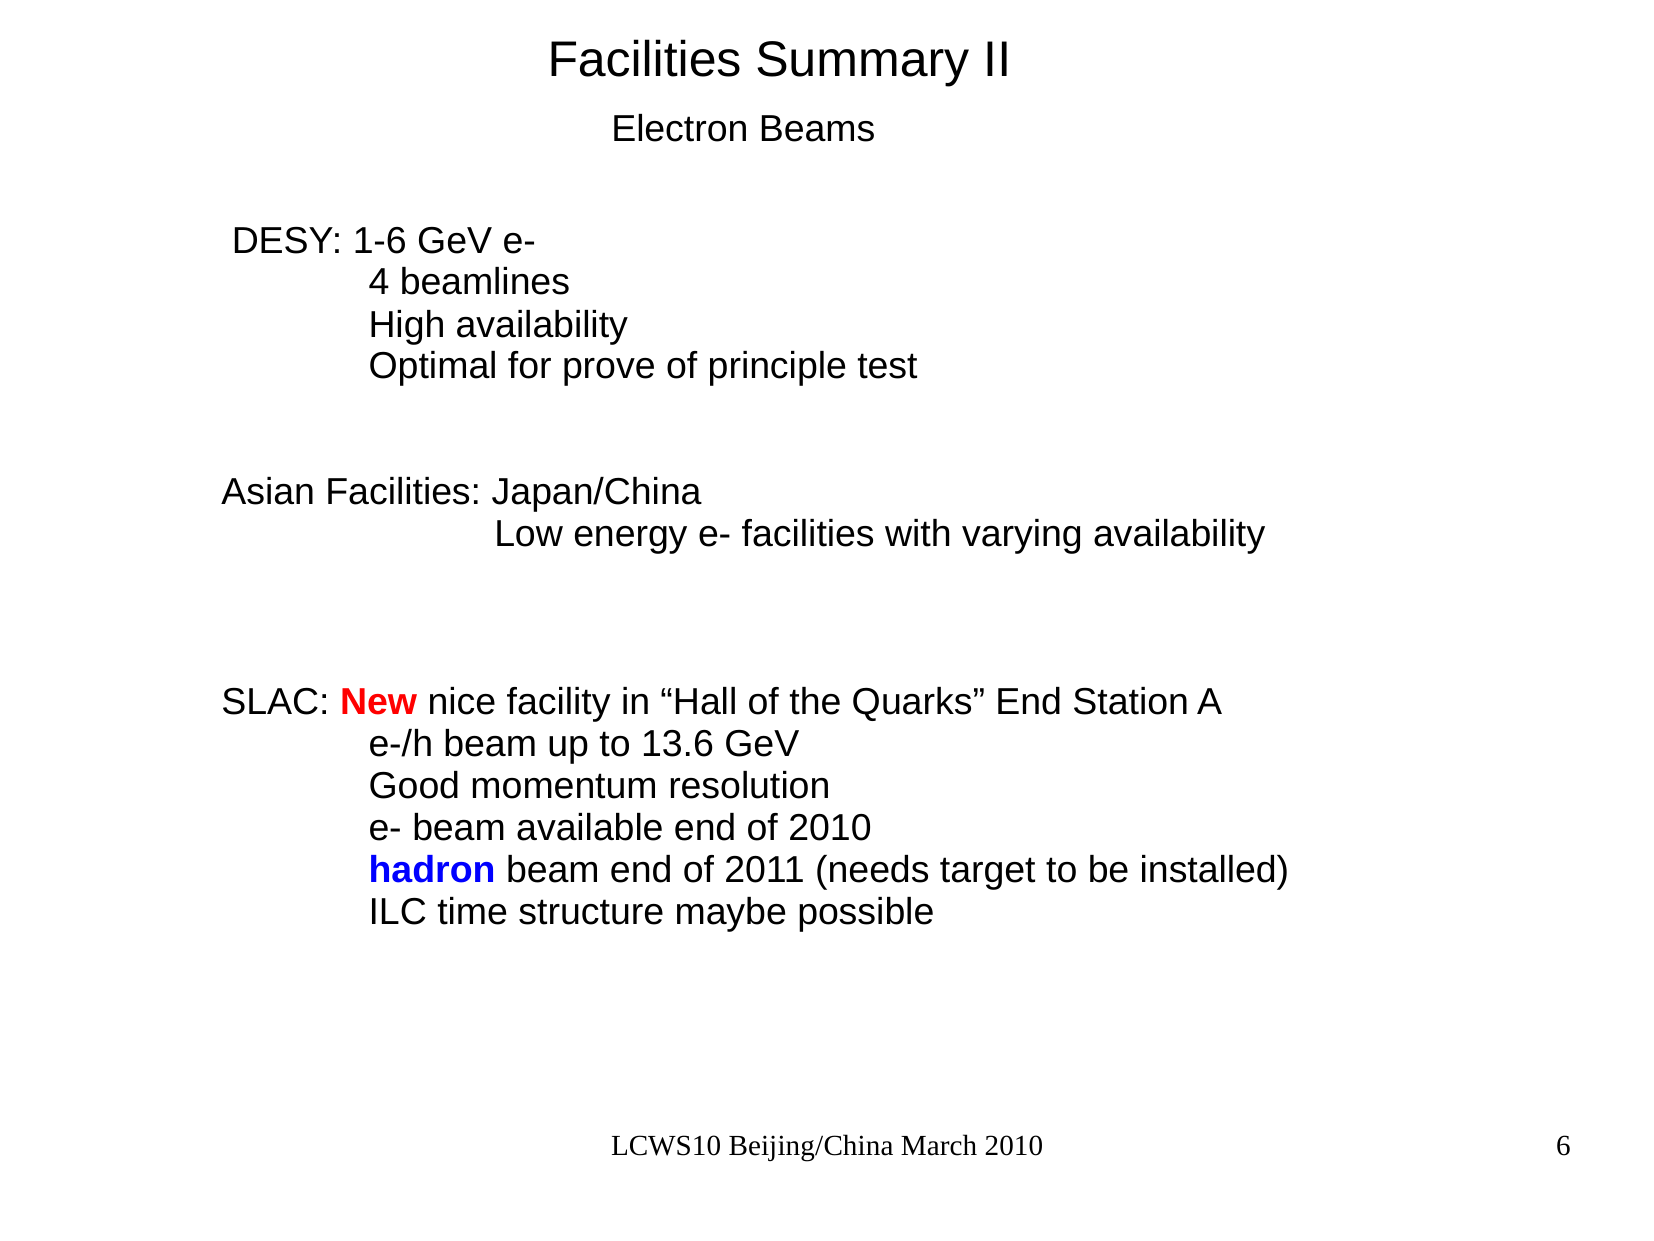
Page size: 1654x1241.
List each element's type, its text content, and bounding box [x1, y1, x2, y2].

text_box Electron Beams [596, 100, 892, 158]
text_box DESY: 1-6 GeV e- 4 beamlines High availability Optimal for prove of principle test Asian Facilities: Japan/China Low energy e- facilities with varying availability SLAC: New nice facility in “Hall of the Quarks” End Station A e-/h beam up to 13.6 GeV Good momentum resolution e- beam available end of 2010 hadron beam end of 2011 (needs target to be installed) ILC time structure maybe possible [206, 211, 1314, 1067]
text_box Facilities Summary II [532, 23, 1018, 95]
